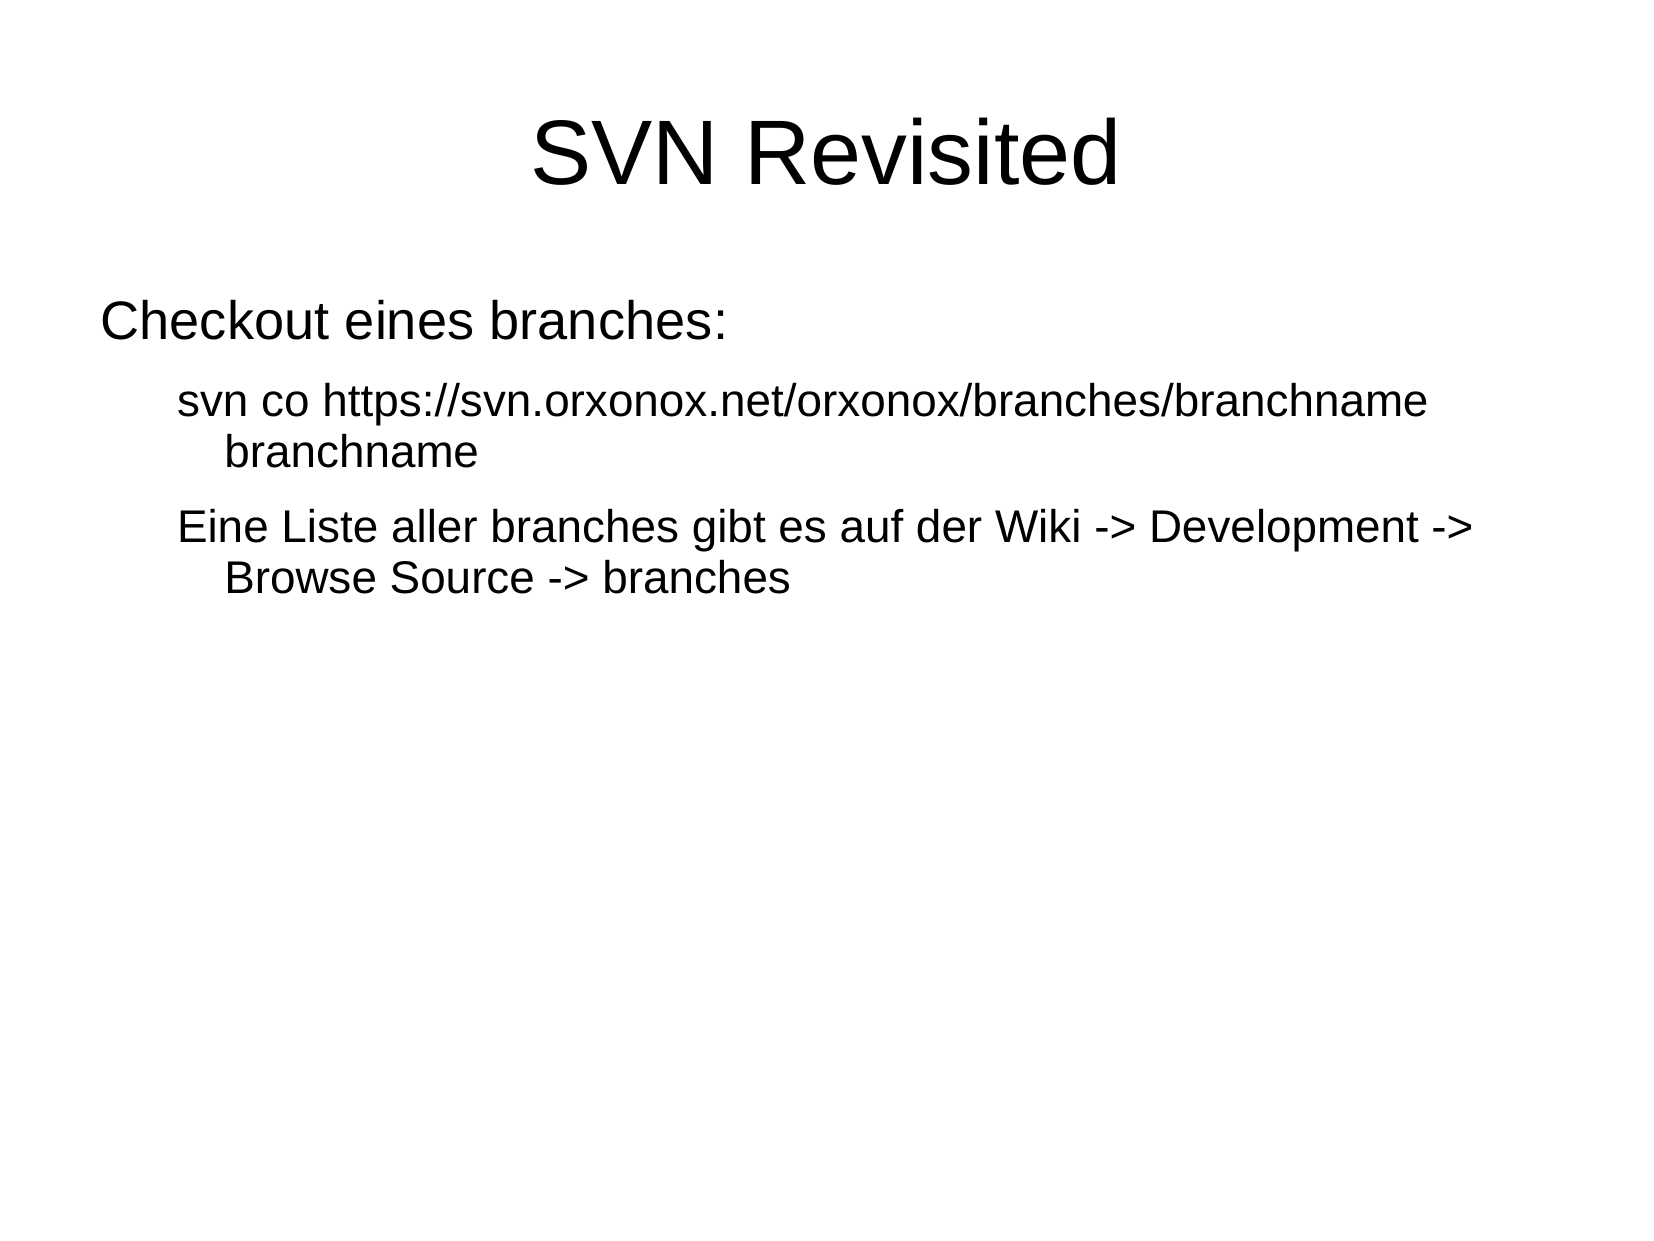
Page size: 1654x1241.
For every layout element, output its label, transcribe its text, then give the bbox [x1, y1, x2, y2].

list Checkout eines branches: svn co https://svn.orxonox.net/orxonox/branches/branchname branchname Eine Liste aller branches gibt es auf der Wiki -> Development -> Browse Source -> branches [82, 290, 1571, 1094]
title SVN Revisited [82, 56, 1571, 250]
